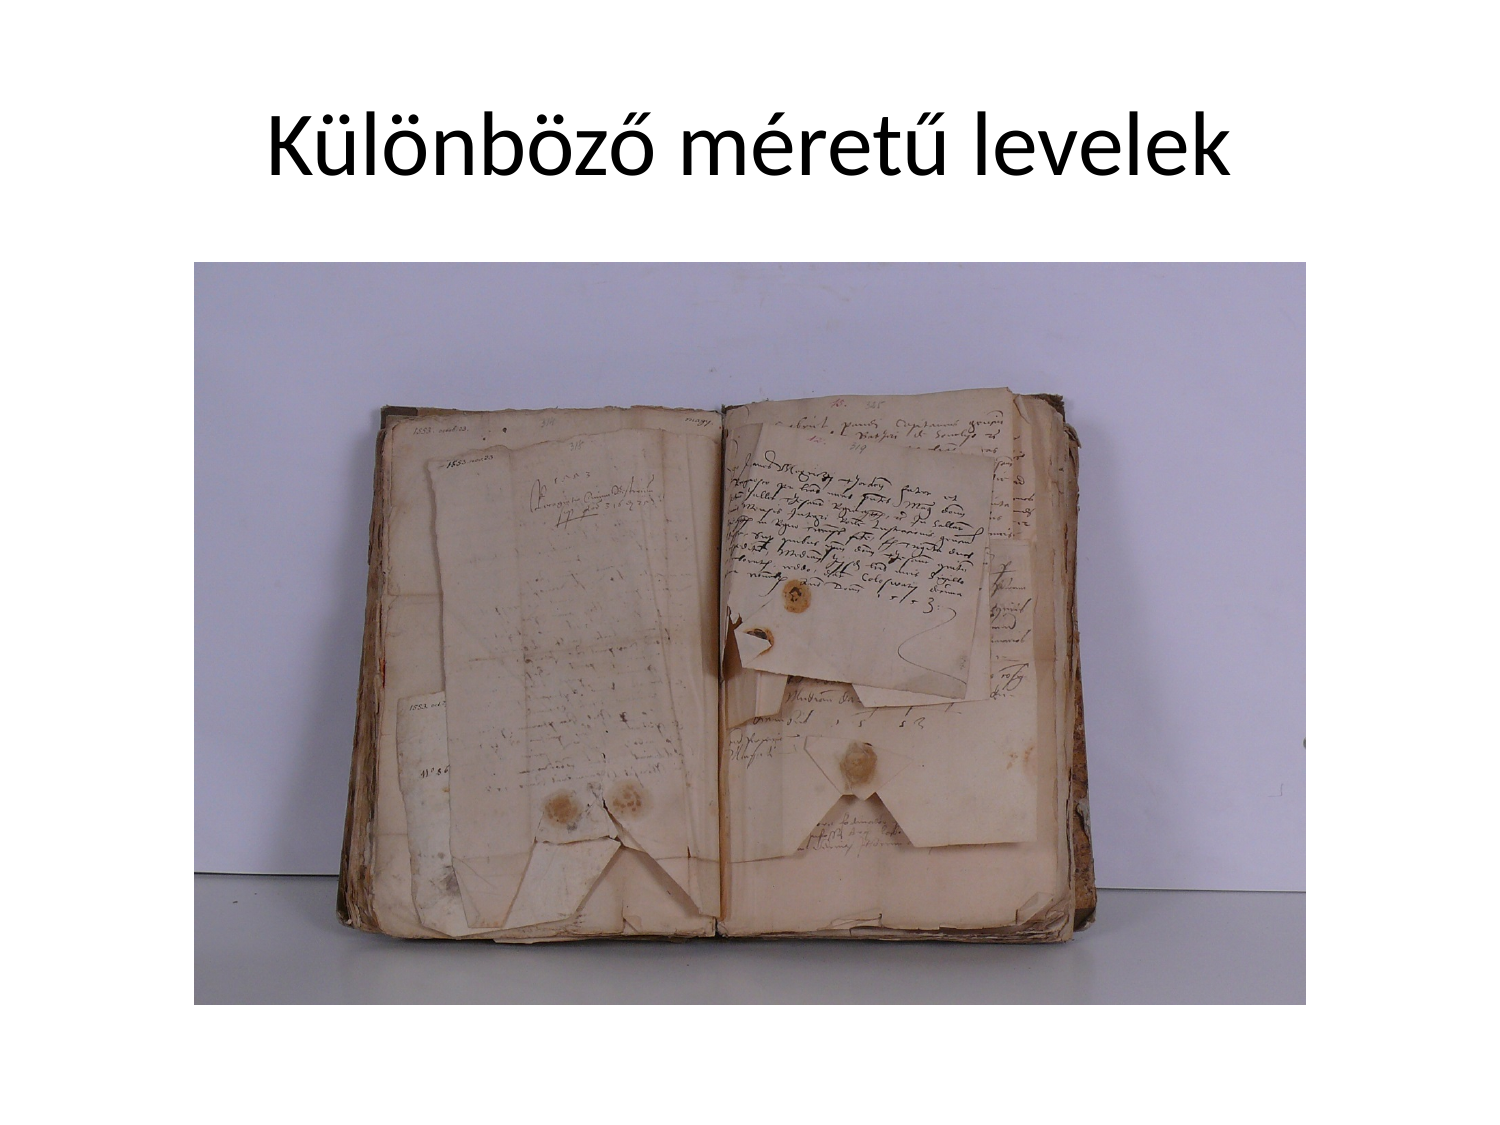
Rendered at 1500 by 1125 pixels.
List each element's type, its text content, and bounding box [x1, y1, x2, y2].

title Különböző méretű levelek [75, 45, 1426, 233]
picture [194, 262, 1306, 1005]
